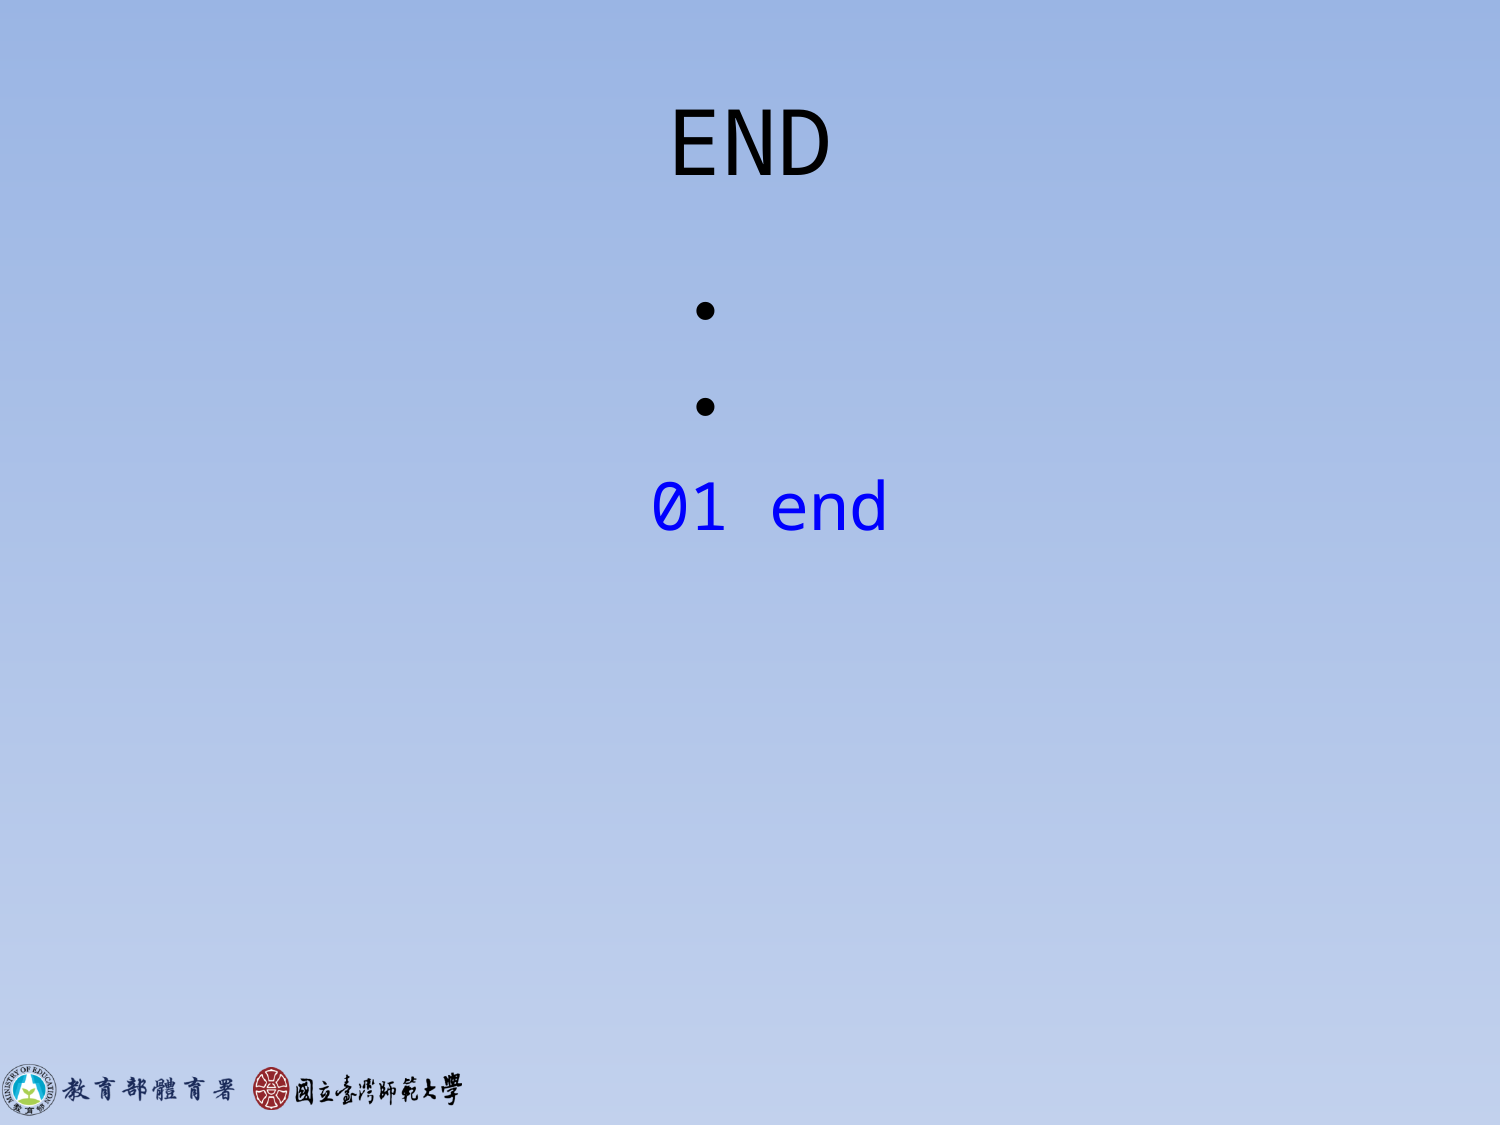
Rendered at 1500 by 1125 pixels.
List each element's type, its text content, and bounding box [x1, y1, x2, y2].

list 01 end [75, 262, 1426, 1005]
title END [75, 45, 1426, 233]
